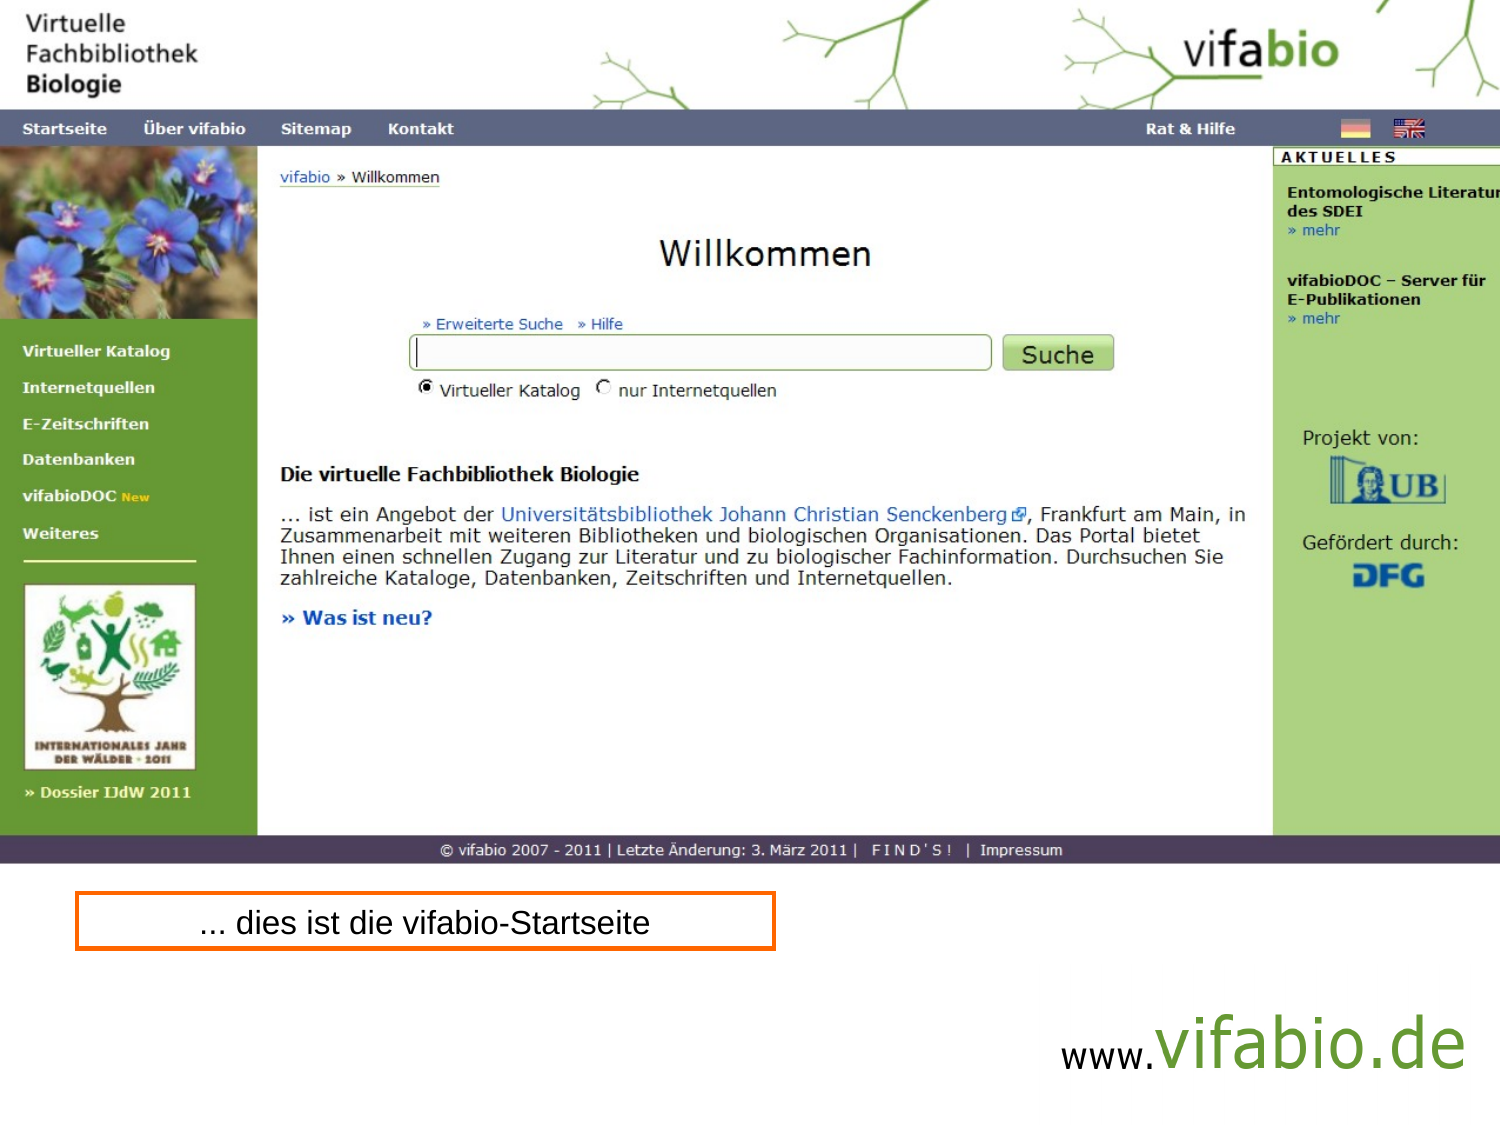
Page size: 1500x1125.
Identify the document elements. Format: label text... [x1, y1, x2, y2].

picture [0, 0, 1500, 886]
picture [1009, 964, 1500, 1125]
text_box ... dies ist die vifabio-Startseite [76, 893, 774, 949]
